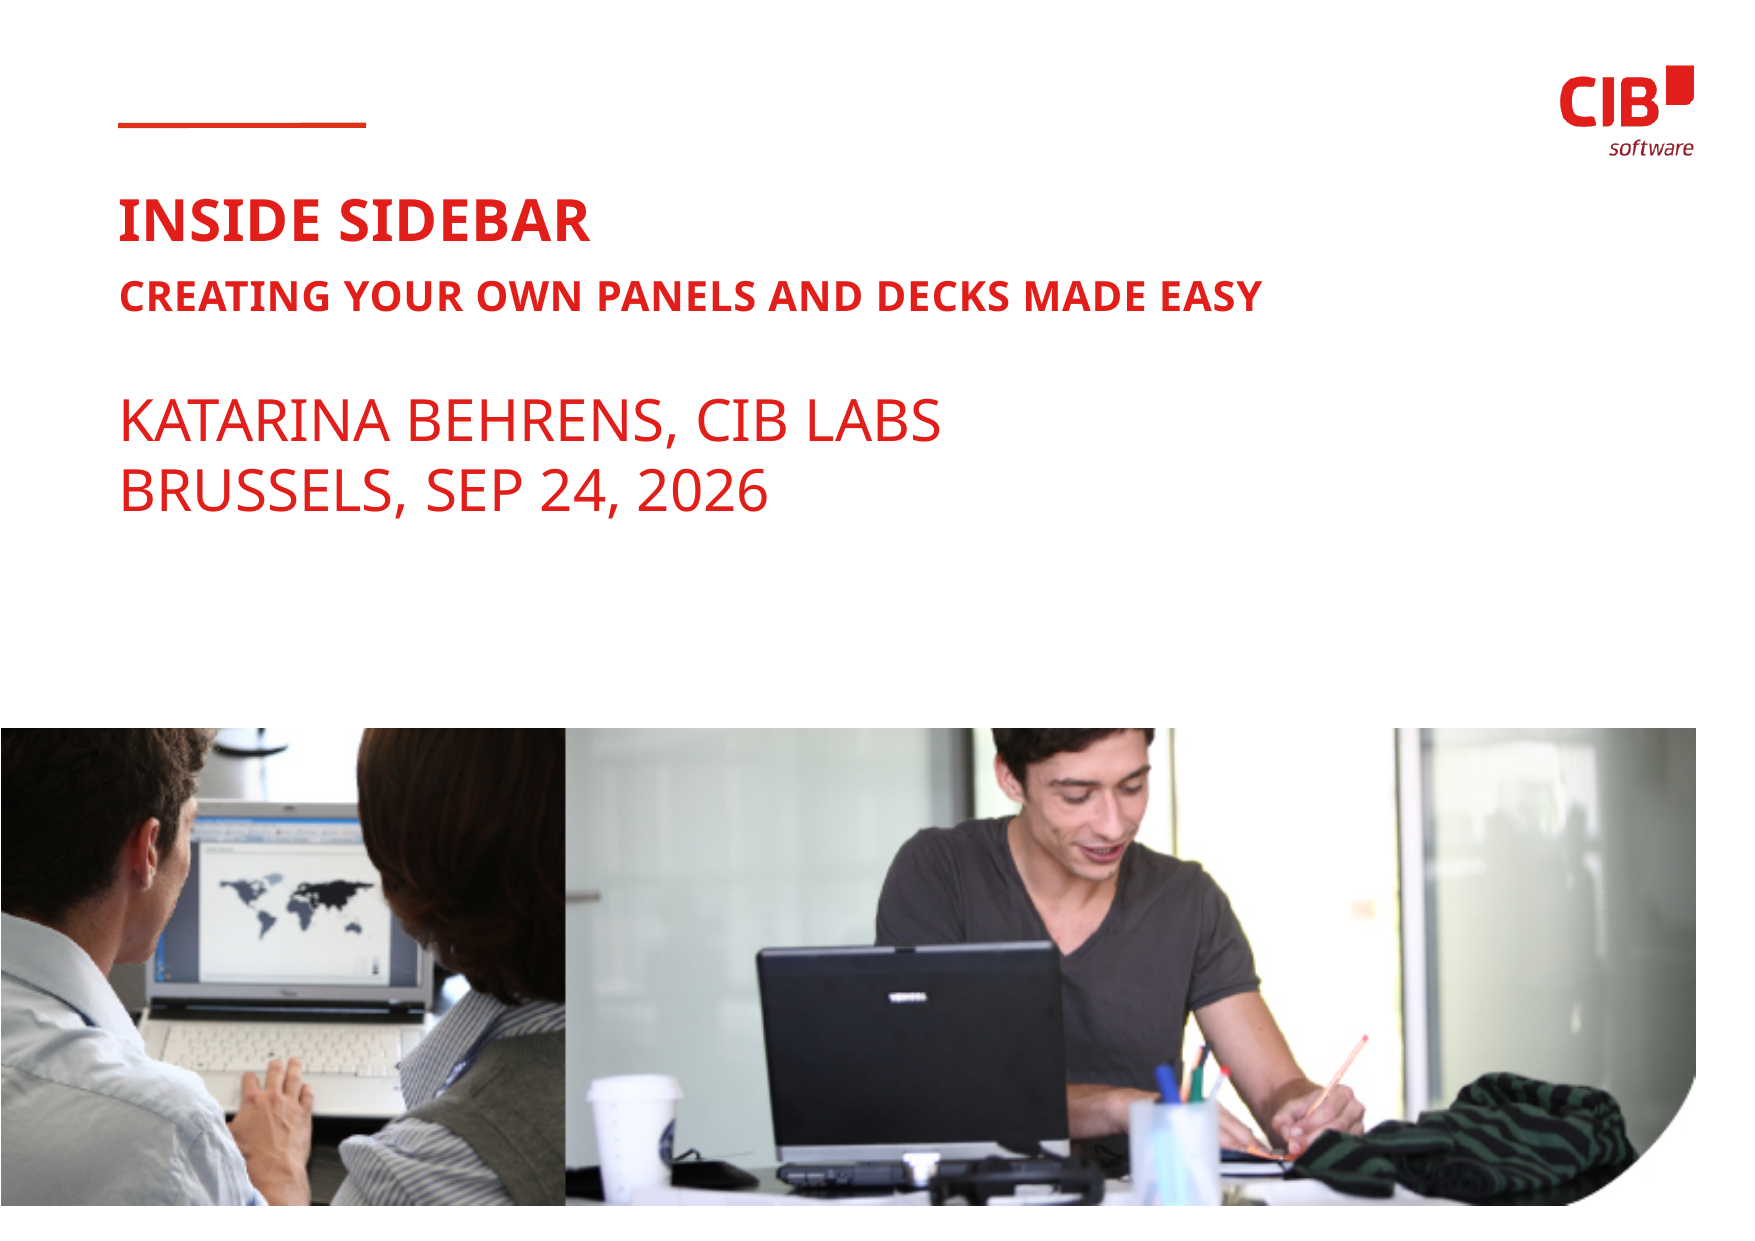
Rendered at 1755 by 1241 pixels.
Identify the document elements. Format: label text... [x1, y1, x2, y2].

picture [1559, 64, 1694, 156]
list Katarina Behrens, CIB Labs Brussels, Jan 30, 2016 [118, 383, 1359, 619]
picture [1, 728, 1696, 1206]
title Inside Sidebar Creating your own panels and decks made easy [118, 183, 1456, 383]
